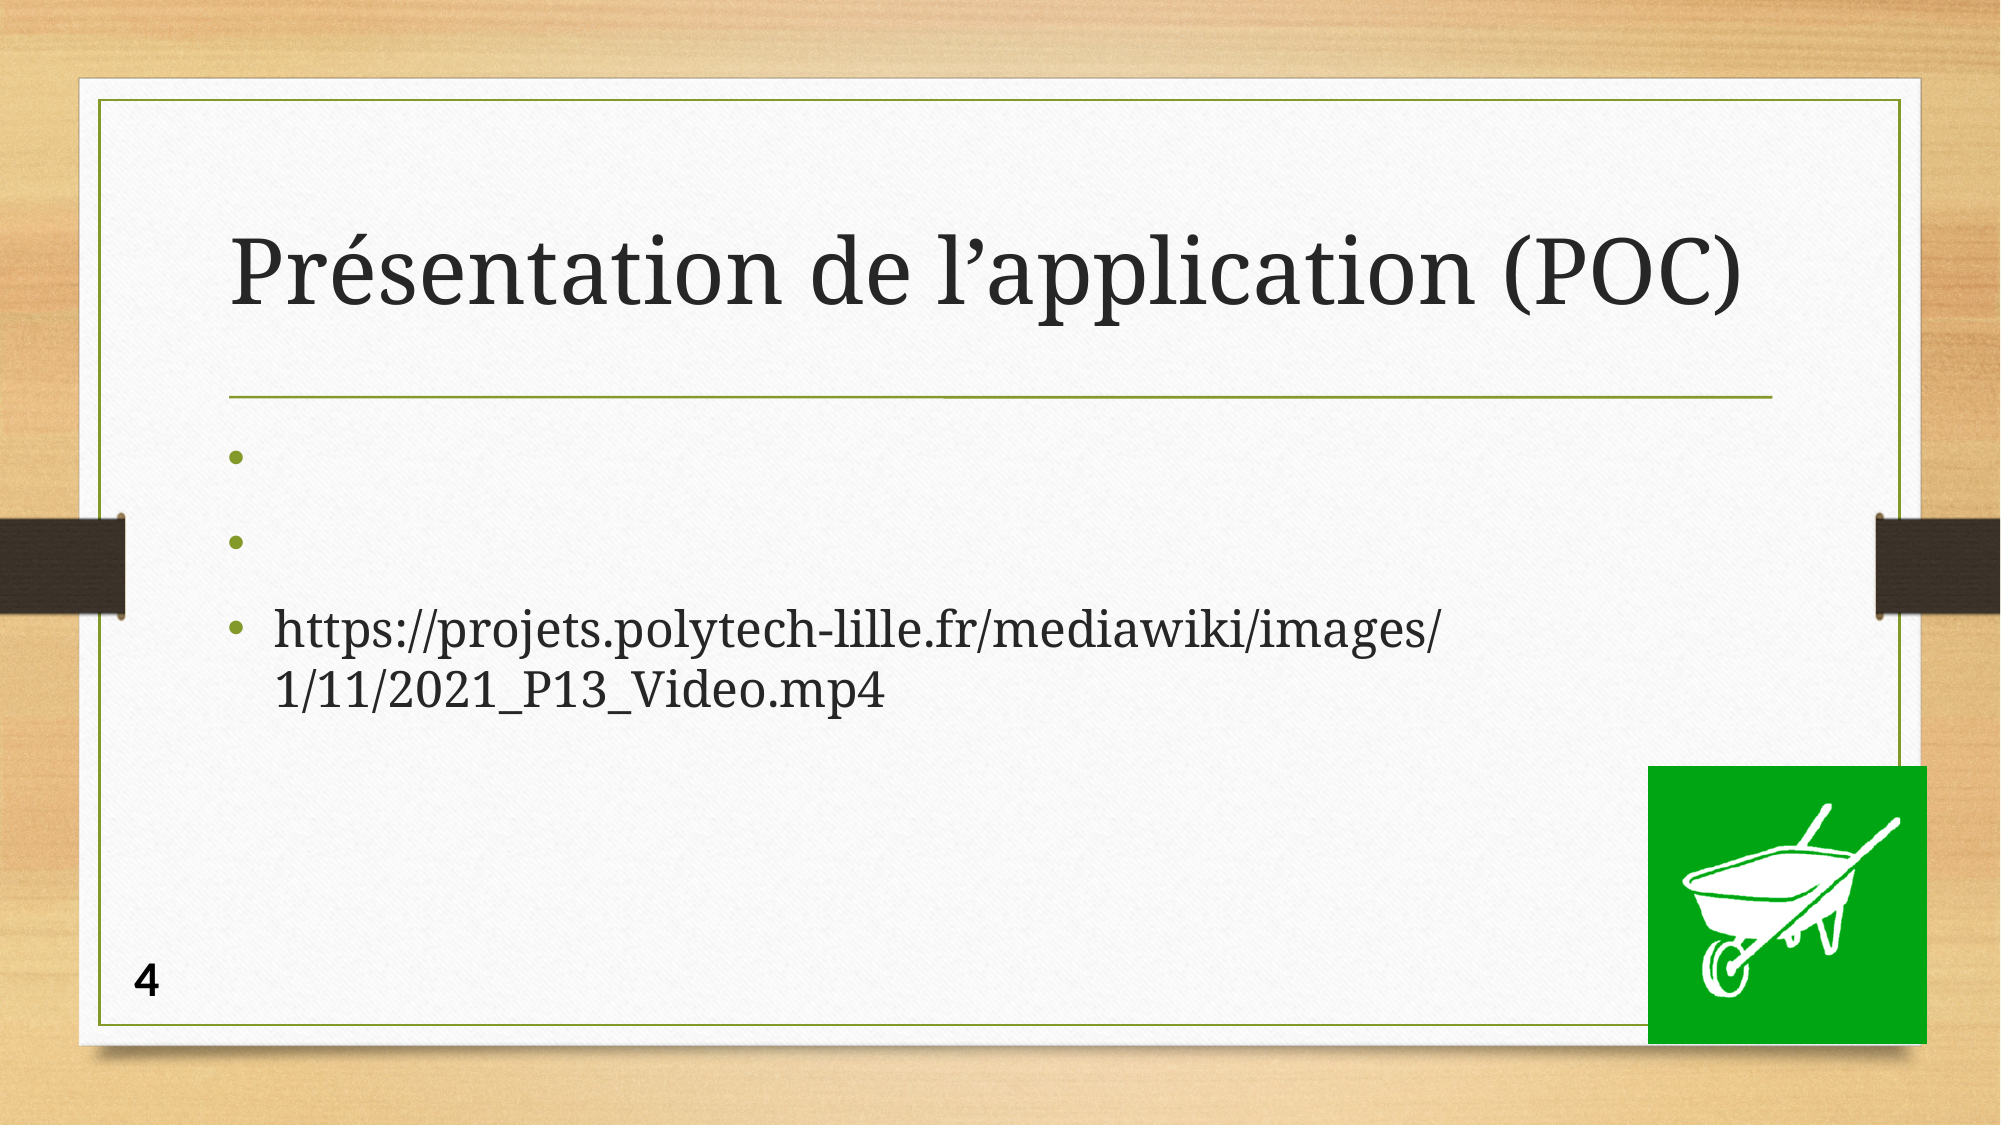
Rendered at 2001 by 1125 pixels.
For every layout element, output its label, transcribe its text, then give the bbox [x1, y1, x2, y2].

text_box Présentation de l’application (POC) [212, 161, 1788, 375]
text_box https://projets.polytech-lille.fr/mediawiki/images/1/11/2021_P13_Video.mp4 [212, 419, 1788, 964]
text_box 4 [119, 939, 245, 1015]
picture [0, 0, 2001, 1125]
